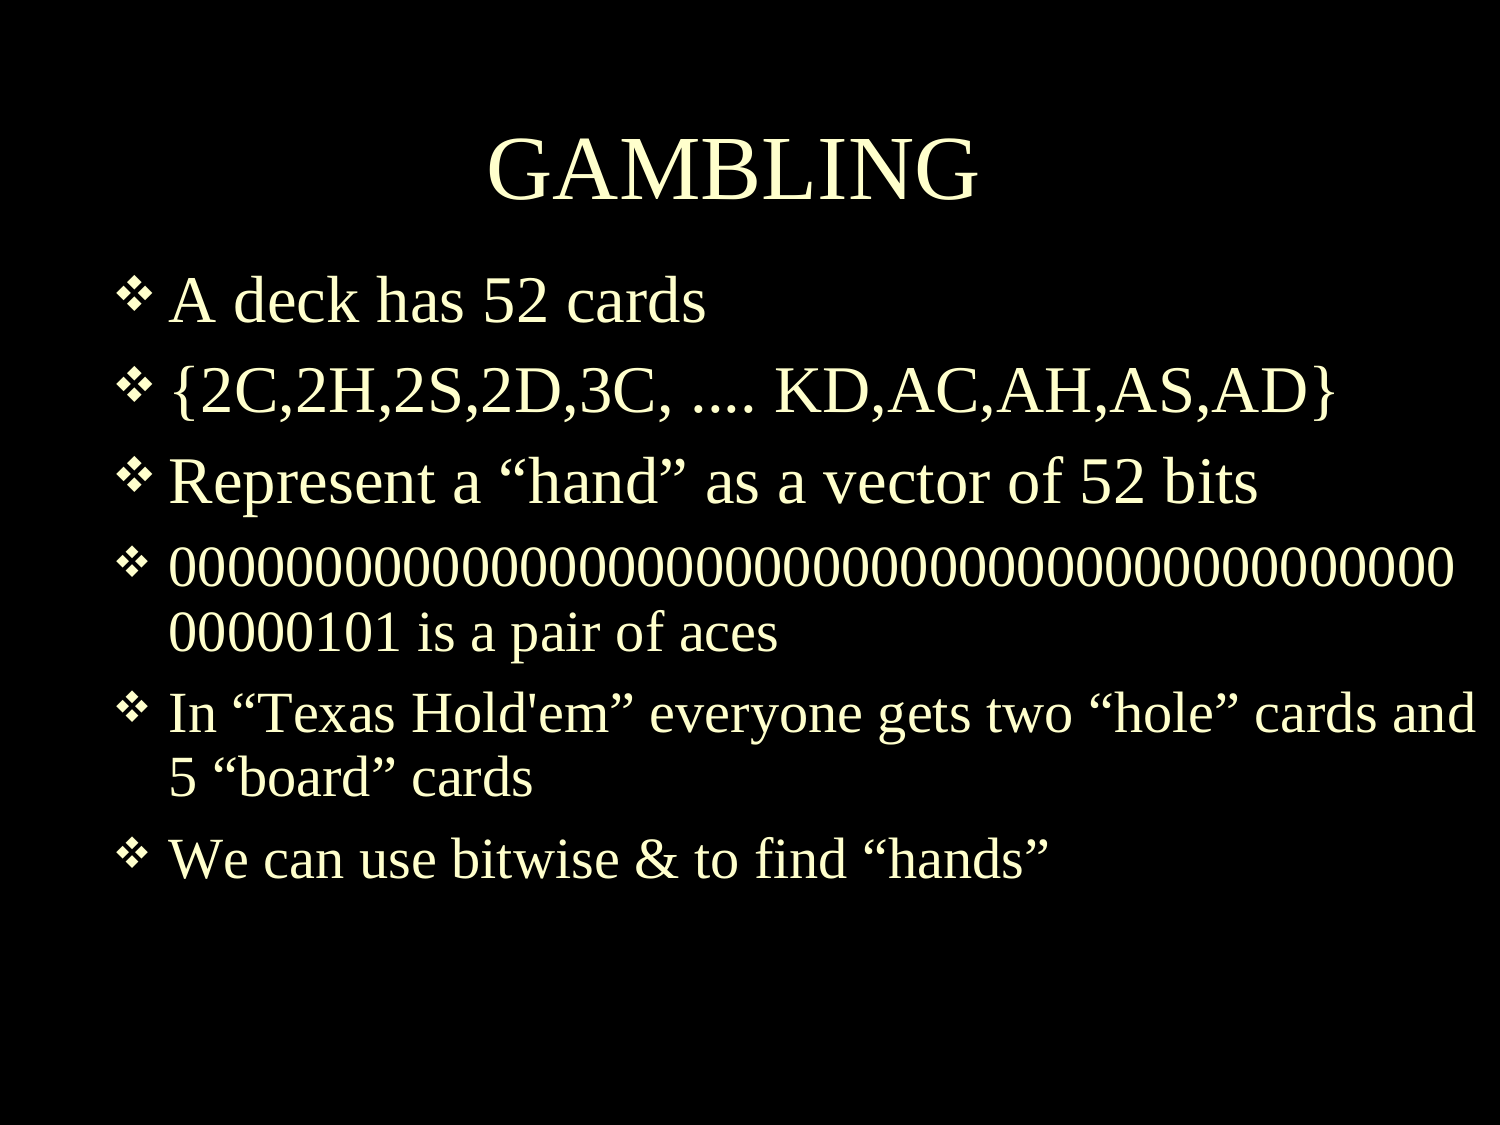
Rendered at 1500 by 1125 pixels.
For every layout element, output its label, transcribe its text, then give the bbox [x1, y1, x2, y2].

list A deck has 52 cards {2C,2H,2S,2D,3C, .... KD,AC,AH,AS,AD} Represent a “hand” as a vector of 52 bits 0000000000000000000000000000000000000000000000000101 is a pair of aces In “Texas Hold'em” everyone gets two “hole” cards and 5 “board” cards We can use bitwise & to find “hands” [112, 262, 1482, 1011]
title GAMBLING [4, 75, 1463, 263]
